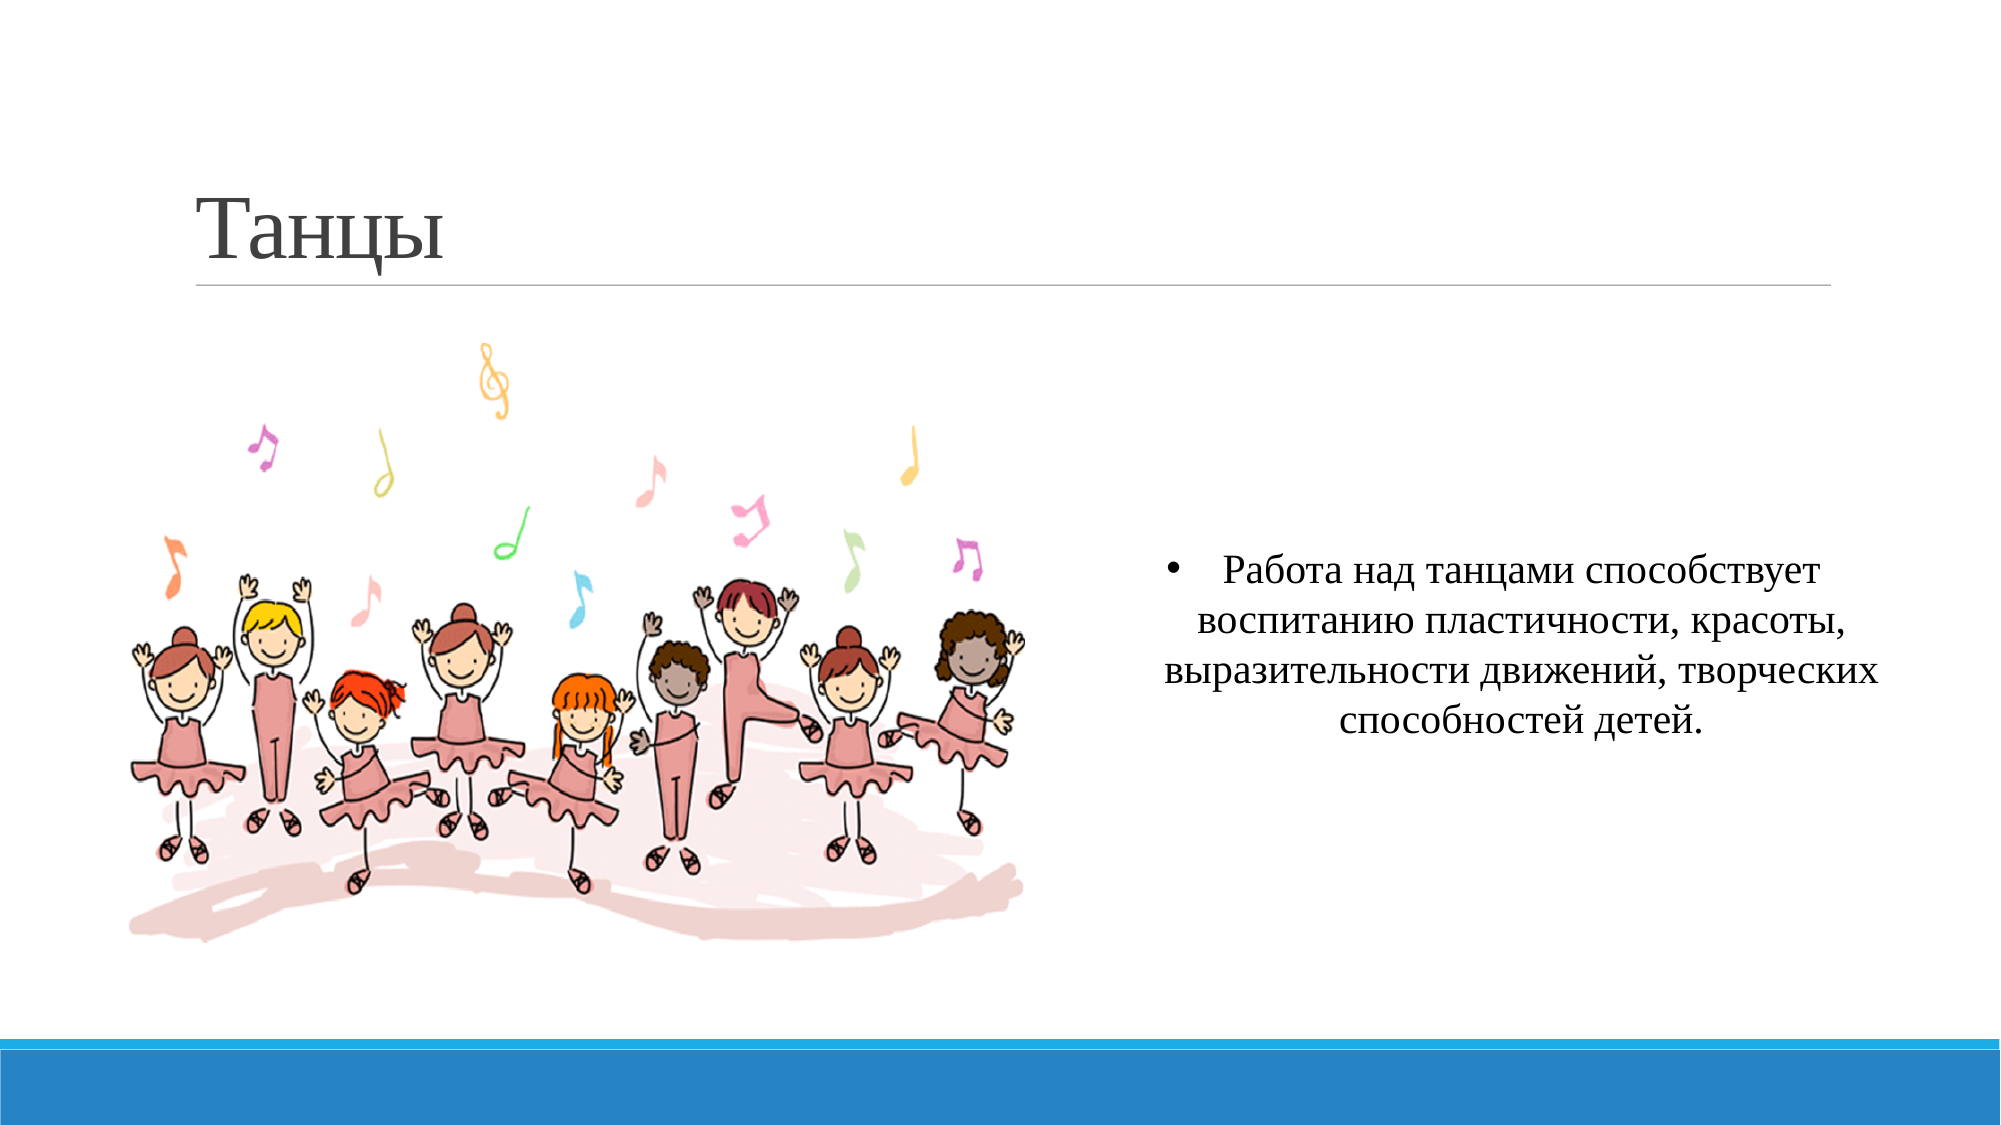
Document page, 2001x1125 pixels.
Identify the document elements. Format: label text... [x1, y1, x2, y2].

title Танцы [180, 47, 1830, 285]
picture [129, 343, 1025, 943]
text_box Работа над танцами способствует воспитанию пластичности, красоты, выразительности движений, творческих способностей детей. [1053, 534, 1935, 750]
